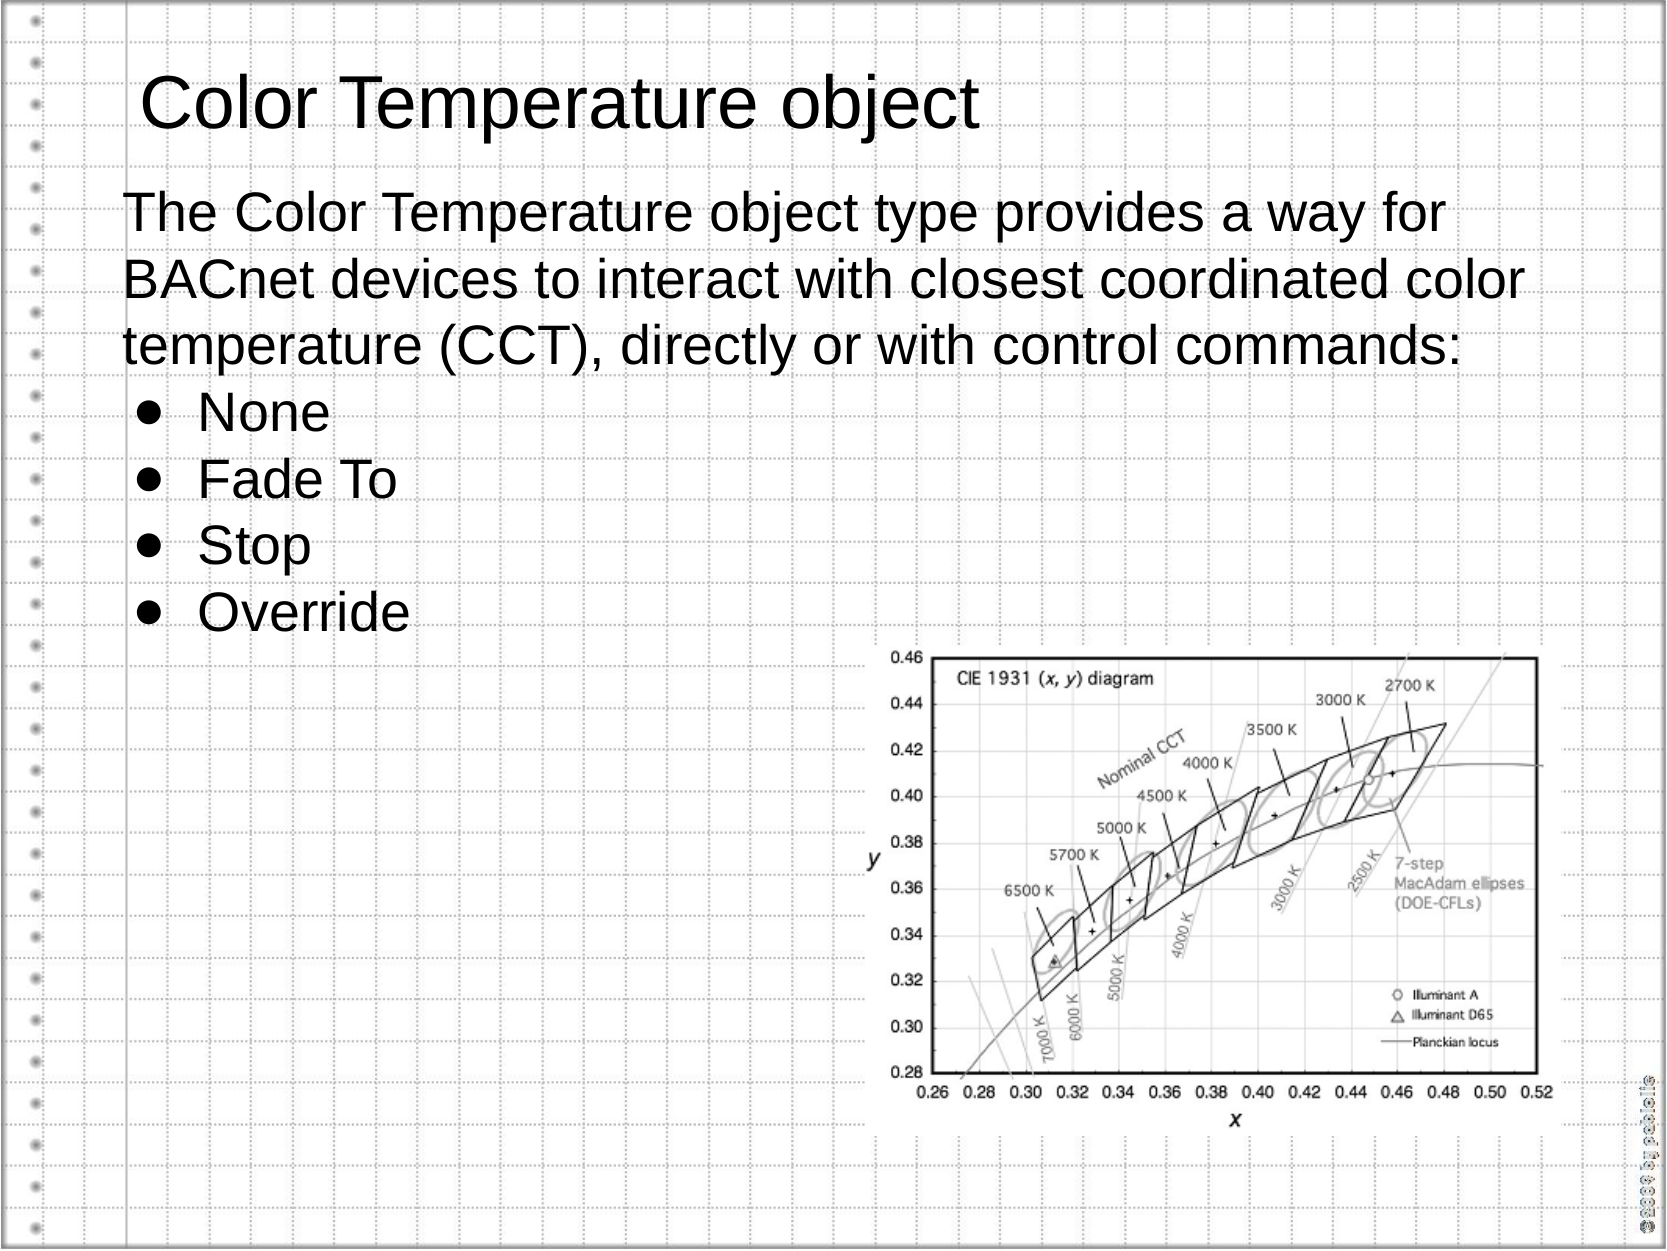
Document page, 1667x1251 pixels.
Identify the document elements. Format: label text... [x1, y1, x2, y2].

picture [0, 0, 1667, 1250]
list The Color Temperature object type provides a way for BACnet devices to interact with closest coordinated color temperature (CCT), directly or with control commands: None Fade To Stop Override [116, 169, 1615, 1196]
title Color Temperature object [133, 47, 1630, 170]
